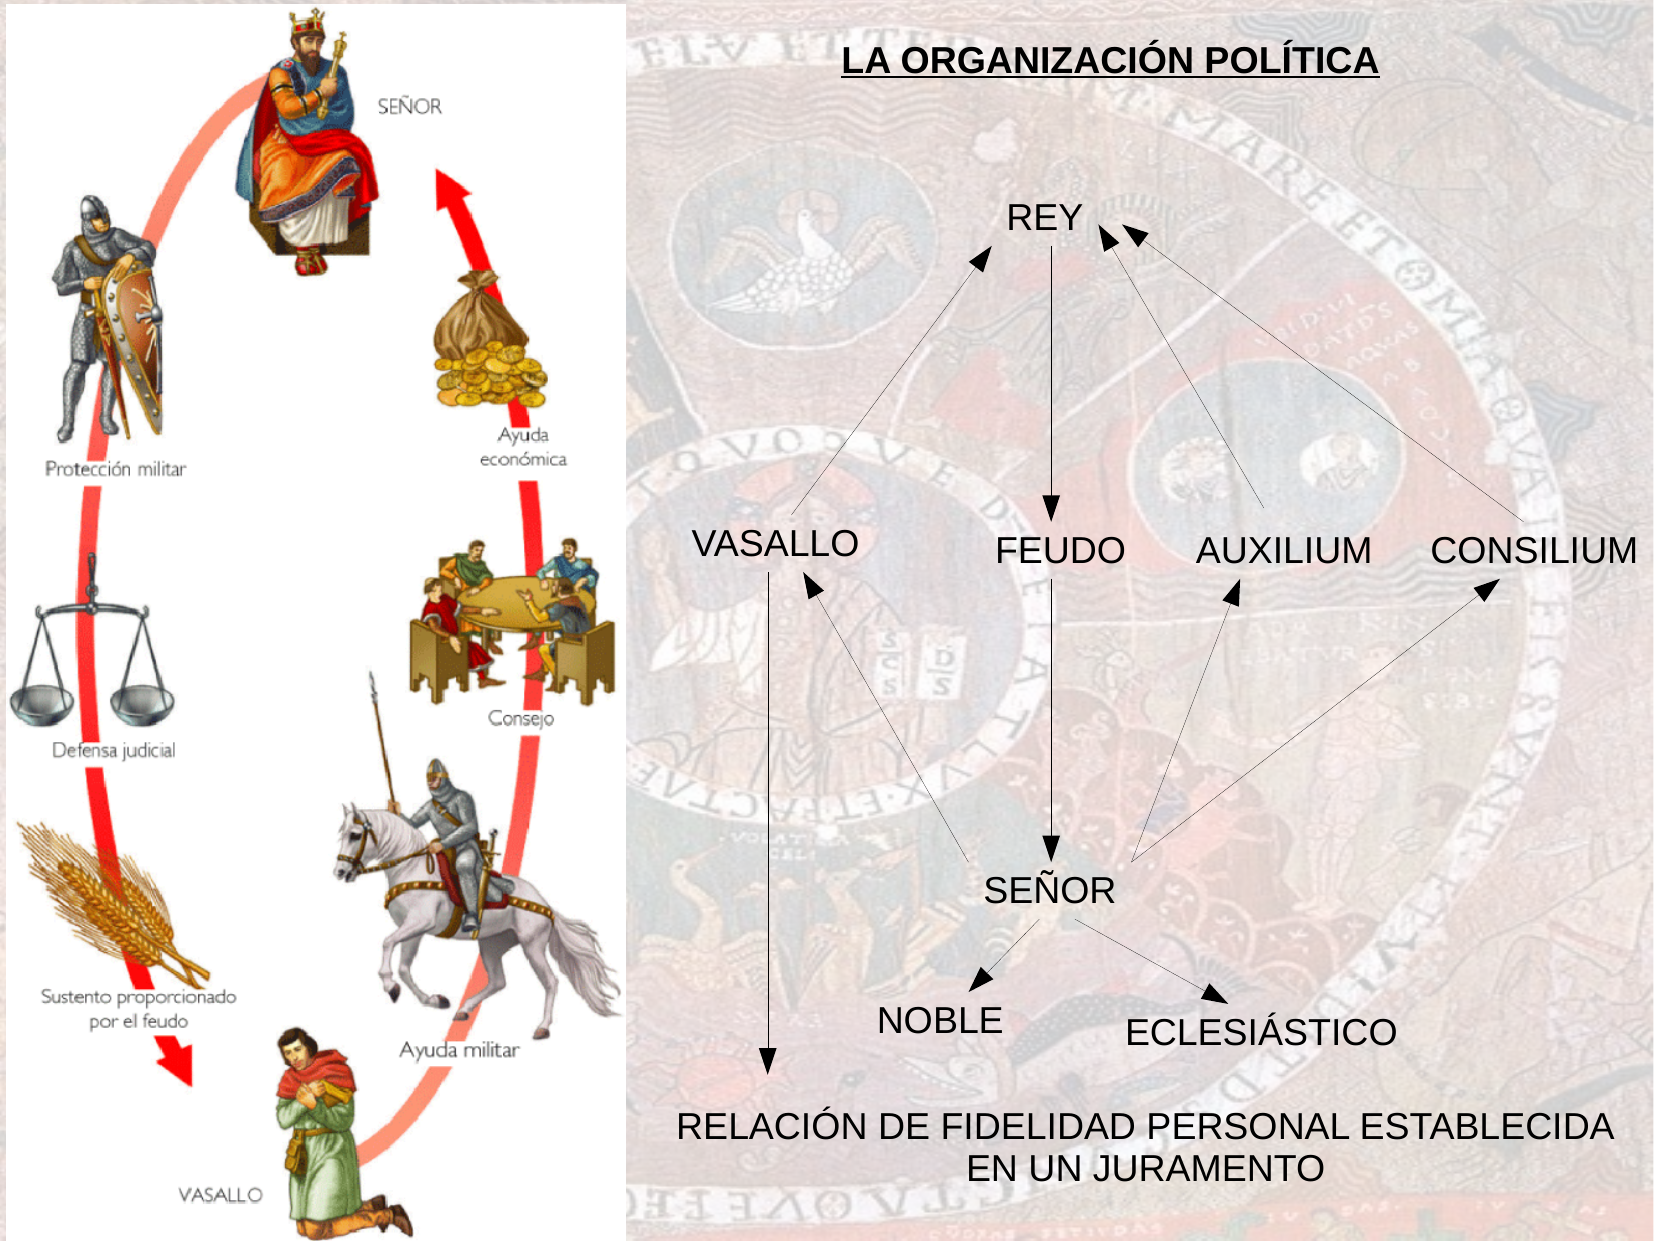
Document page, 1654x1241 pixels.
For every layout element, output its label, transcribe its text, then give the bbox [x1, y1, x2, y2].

text_box AUXILIUM [1181, 521, 1388, 579]
text_box SEÑOR [968, 862, 1132, 920]
text_box FEUDO [980, 521, 1142, 579]
picture [793, 246, 1051, 862]
text_box LA ORGANIZACIÓN POLÍTICA [826, 32, 1391, 91]
text_box RELACIÓN DE FIDELIDAD PERSONAL ESTABLECIDA EN UN JURAMENTO [661, 1098, 1631, 1198]
text_box NOBLE [862, 992, 1019, 1049]
picture [0, 0, 1654, 1241]
text_box VASALLO [676, 515, 875, 572]
text_box ECLESIÁSTICO [1110, 1003, 1414, 1061]
text_box CONSILIUM [1415, 521, 1654, 579]
text_box REY [991, 188, 1099, 246]
